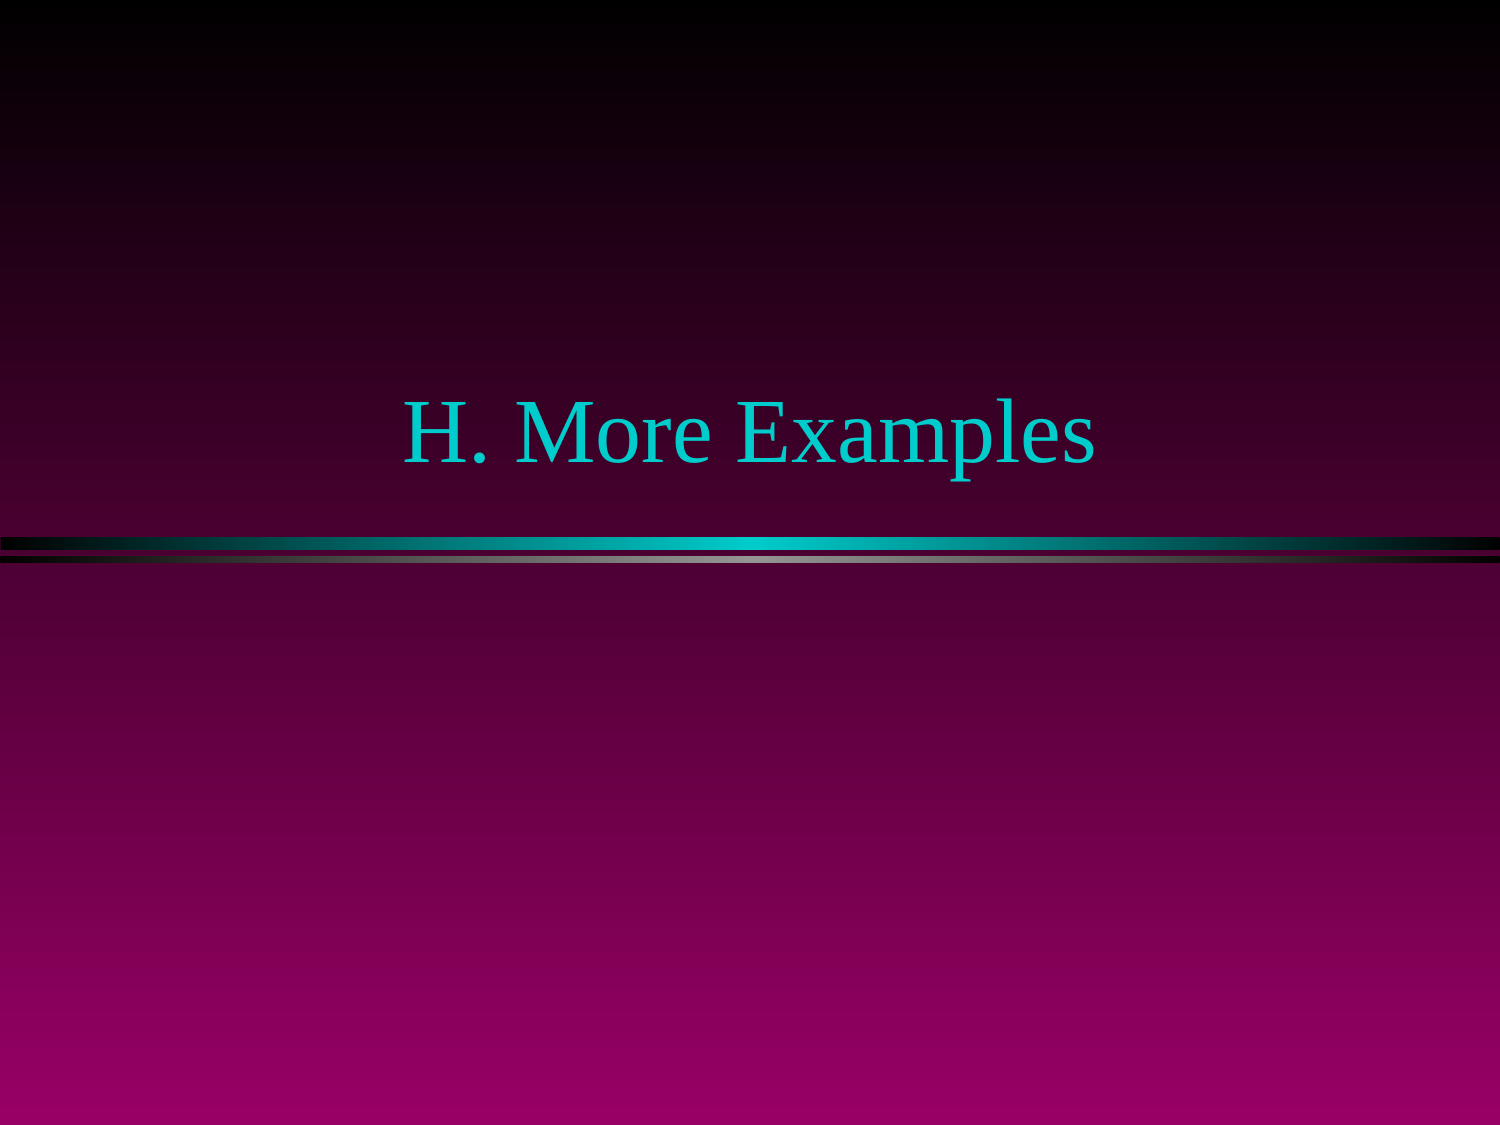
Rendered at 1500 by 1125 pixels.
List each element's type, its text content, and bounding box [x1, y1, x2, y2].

title H. More Examples [112, 337, 1388, 525]
